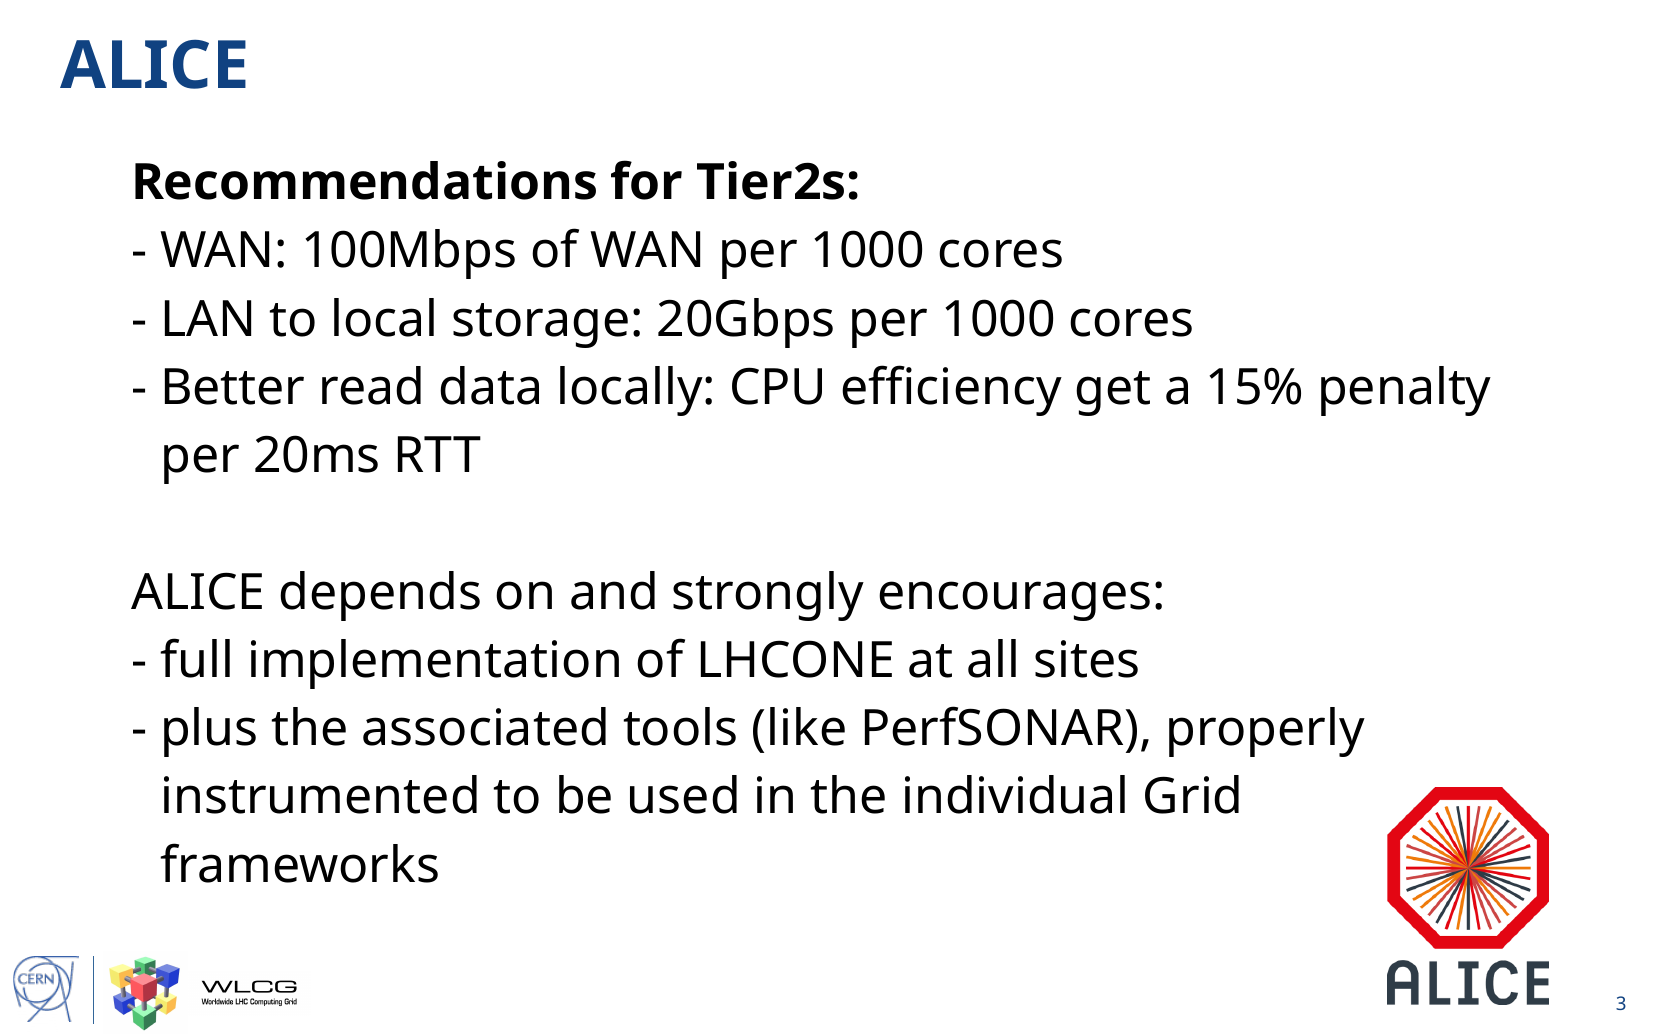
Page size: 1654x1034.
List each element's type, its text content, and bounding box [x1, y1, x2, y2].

title ALICE [60, 0, 1528, 138]
picture [103, 951, 311, 1034]
picture [13, 956, 79, 1032]
text_box Recommendations for Tier2s: - WAN: 100Mbps of WAN per 1000 cores - LAN to local storage: 20Gbps per 1000 cores - Better read data locally: CPU efficiency get a 15% penalty per 20ms RTT ALICE depends on and strongly encourages: - full implementation of LHCONE at all sites - plus the associated tools (like PerfSONAR), properly instrumented to be used in the individual Grid frameworks [116, 138, 1561, 983]
picture [1387, 787, 1549, 1006]
